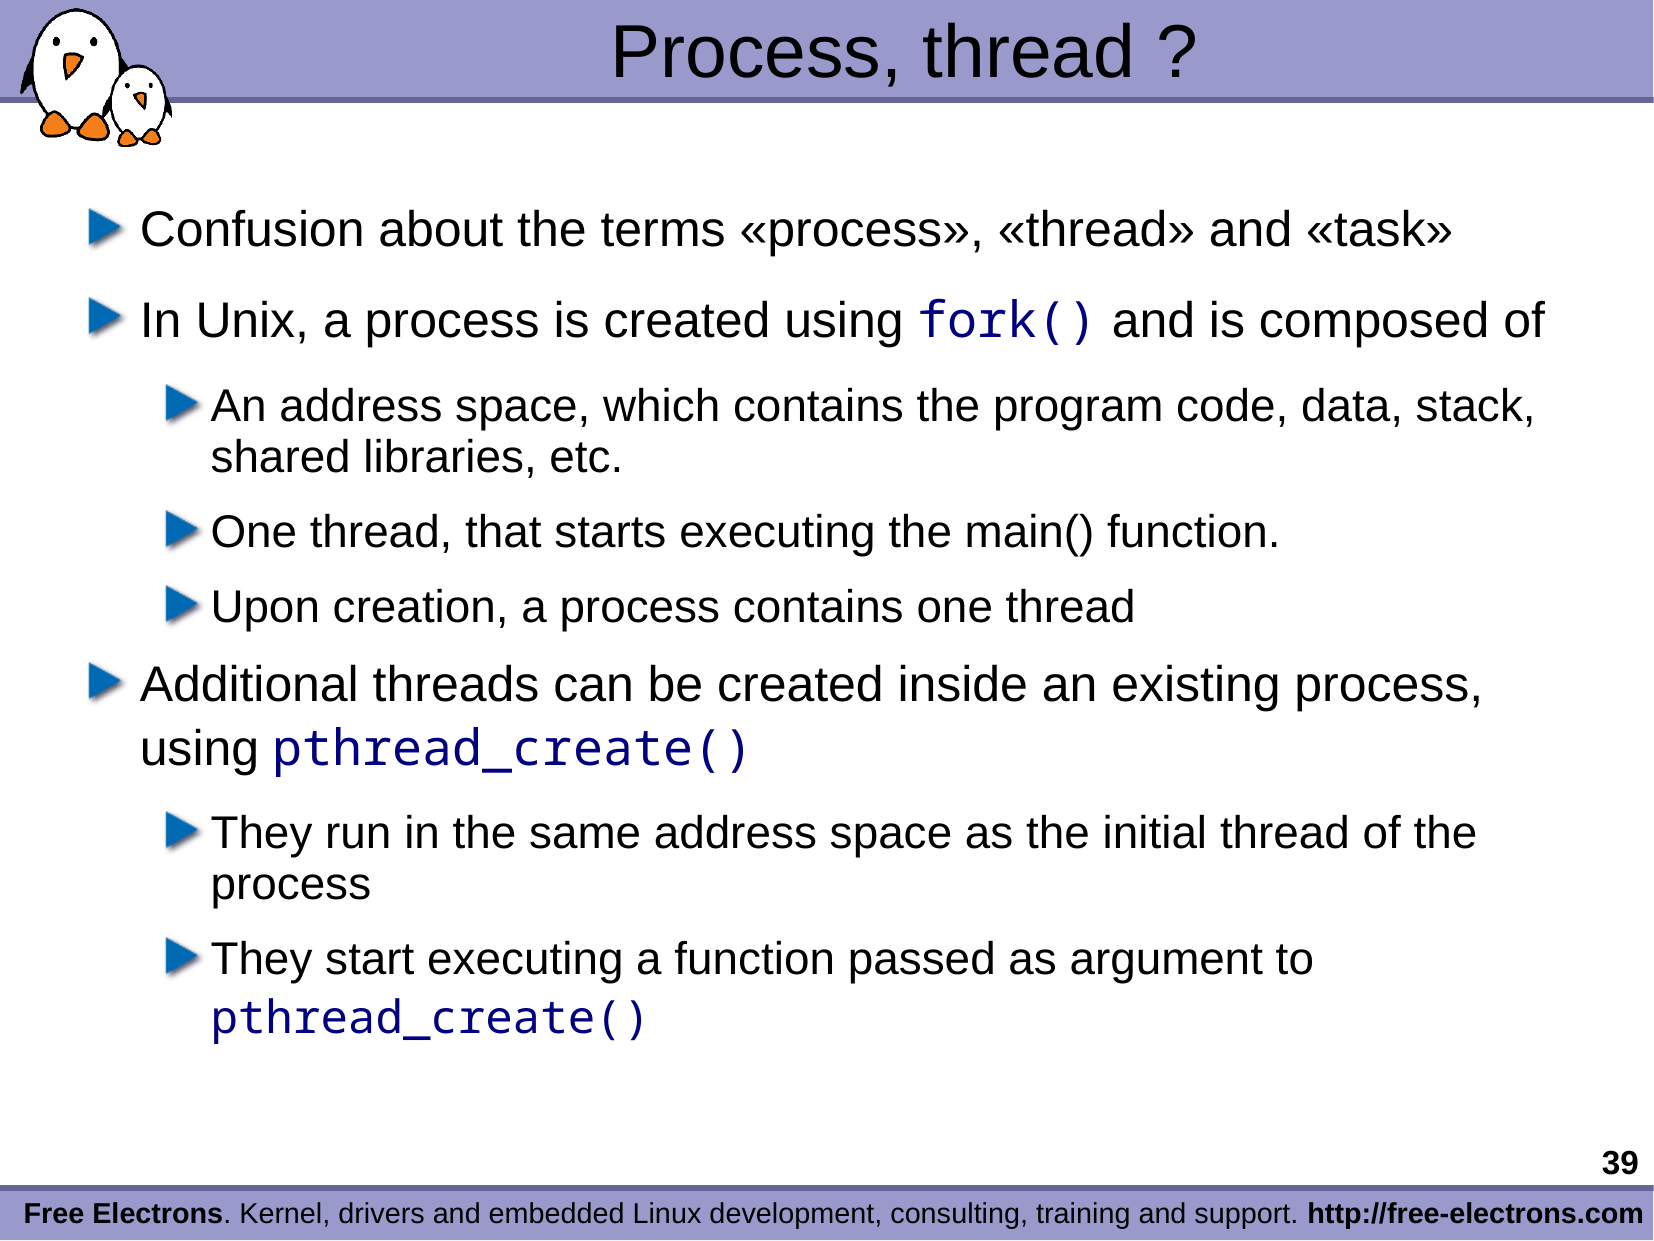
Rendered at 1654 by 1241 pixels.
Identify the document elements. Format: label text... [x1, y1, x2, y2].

title Process, thread ? [178, 4, 1631, 98]
picture [20, 8, 172, 147]
list Confusion about the terms «process», «thread» and «task» In Unix, a process is created using fork() and is composed of An address space, which contains the program code, data, stack, shared libraries, etc. One thread, that starts executing the main() function. Upon creation, a process contains one thread Additional threads can be created inside an existing process, using pthread_create() They run in the same address space as the initial thread of the process They start executing a function passed as argument to pthread_create() [68, 201, 1592, 1118]
